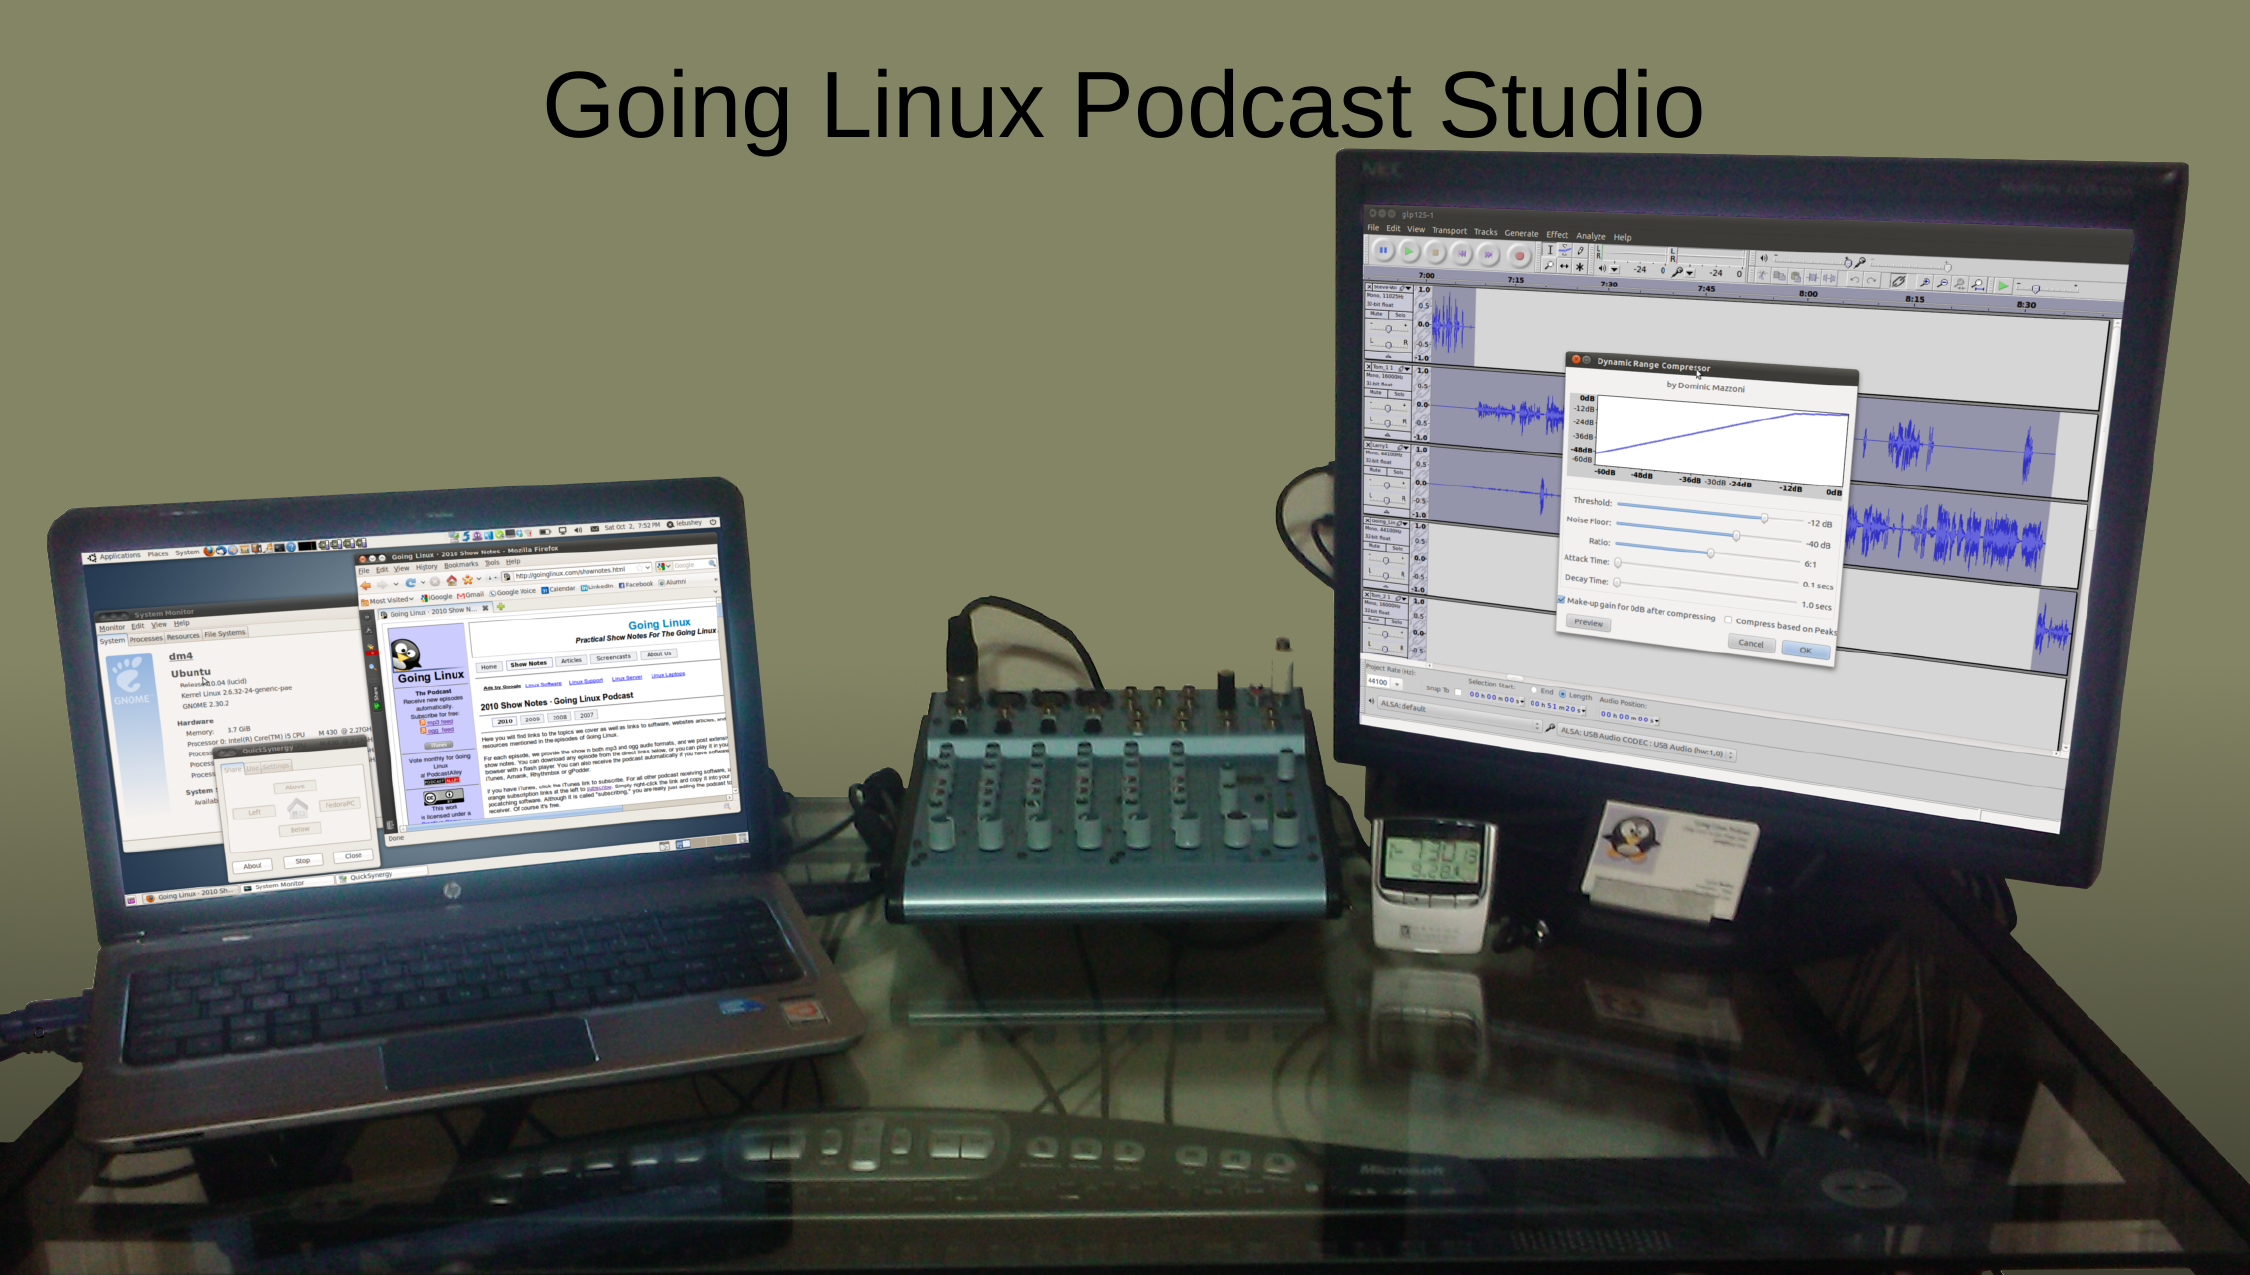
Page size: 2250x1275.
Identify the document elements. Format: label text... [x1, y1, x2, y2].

title Going Linux Podcast Studio [112, 50, 2138, 264]
picture [0, 0, 2250, 1275]
